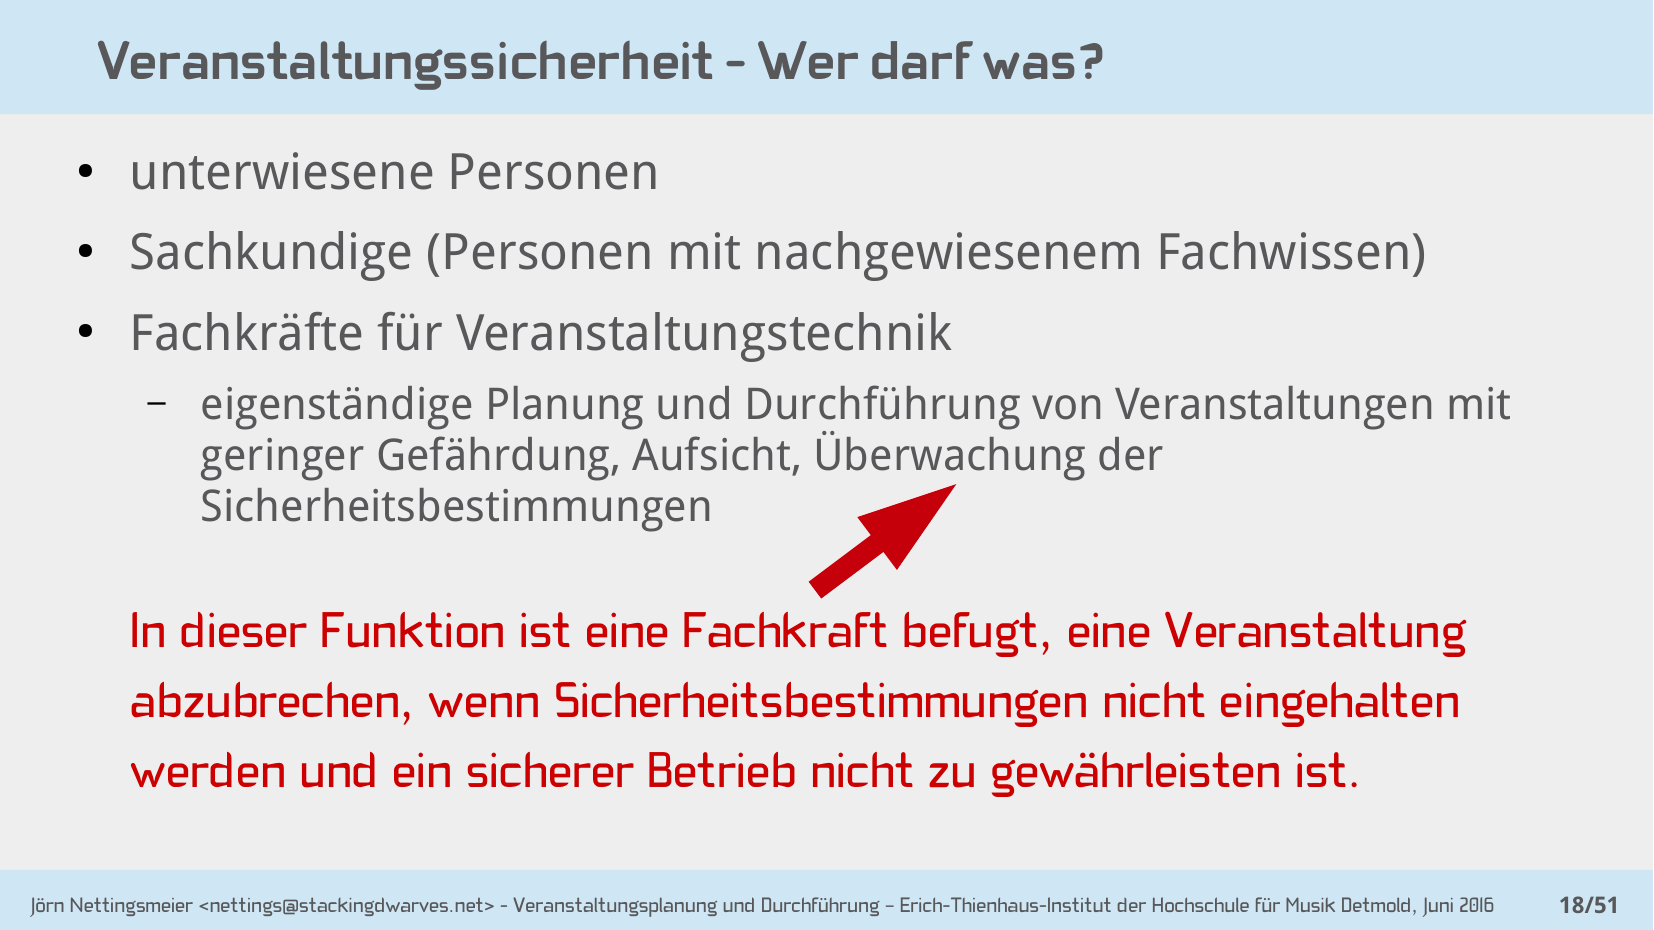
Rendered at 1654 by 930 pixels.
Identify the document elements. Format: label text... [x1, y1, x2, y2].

text_box In dieser Funktion ist eine Fachkraft befugt, eine Veranstaltung abzubrechen, wenn Sicherheitsbestimmungen nicht eingehalten werden und ein sicherer Betrieb nicht zu gewährleisten ist. [105, 578, 1595, 905]
list unterwiesene Personen Sachkundige (Personen mit nachgewiesenem Fachwissen) Fachkräfte für Veranstaltungstechnik eigenständige Planung und Durchführung von Veranstaltungen mit geringer Gefährdung, Aufsicht, Überwachung der Sicherheitsbestimmungen [58, 142, 1576, 876]
title Veranstaltungssicherheit - Wer darf was? [97, 0, 1337, 126]
